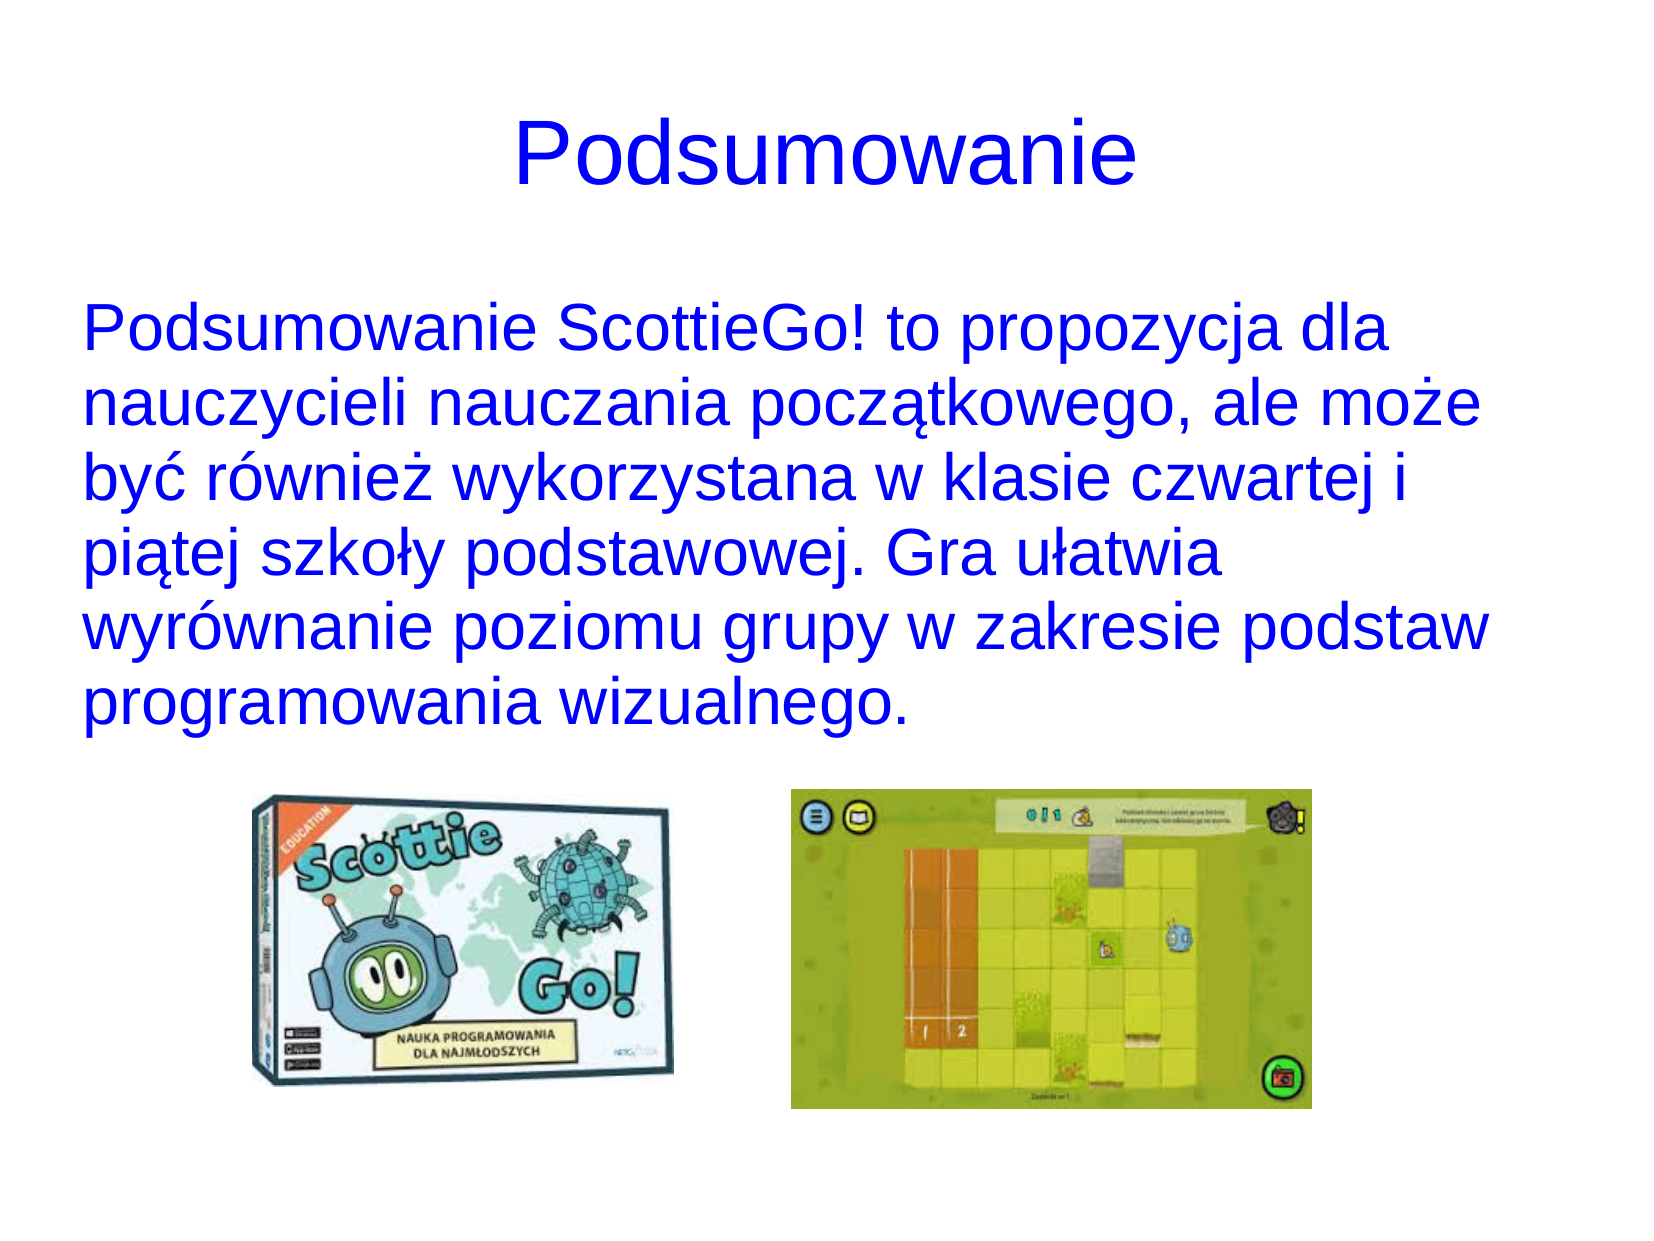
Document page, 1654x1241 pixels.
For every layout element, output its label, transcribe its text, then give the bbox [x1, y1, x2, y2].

picture [252, 794, 674, 1087]
title Podsumowanie [82, 49, 1571, 257]
list Podsumowanie ScottieGo! to propozycja dla nauczycieli nauczania początkowego, ale może być również wykorzystana w klasie czwartej i piątej szkoły podstawowej. Gra ułatwia wyrównanie poziomu grupy w zakresie podstaw programowania wizualnego. [82, 290, 1571, 1109]
picture [791, 789, 1312, 1109]
